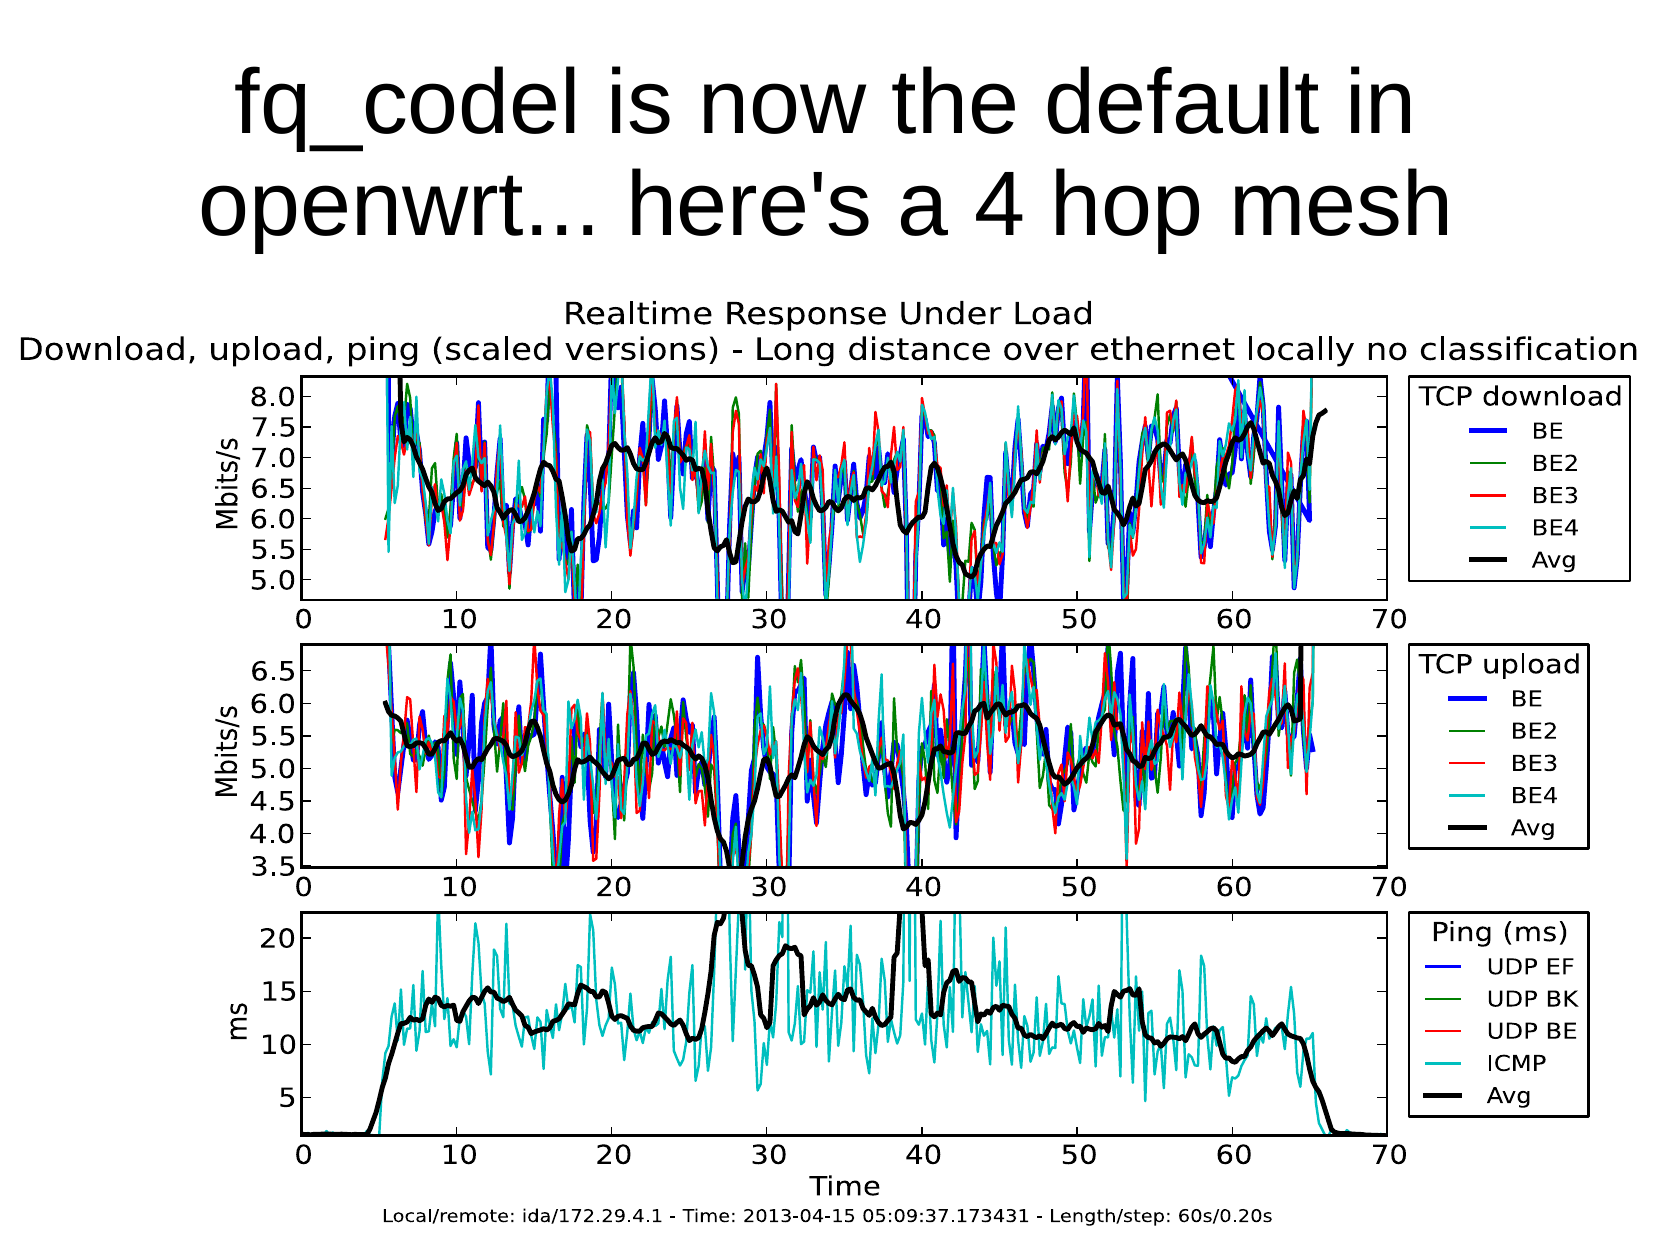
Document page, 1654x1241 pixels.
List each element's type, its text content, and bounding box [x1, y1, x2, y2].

picture [0, 285, 1654, 1241]
title fq_codel is now the default in openwrt... here's a 4 hop mesh [82, 49, 1571, 257]
